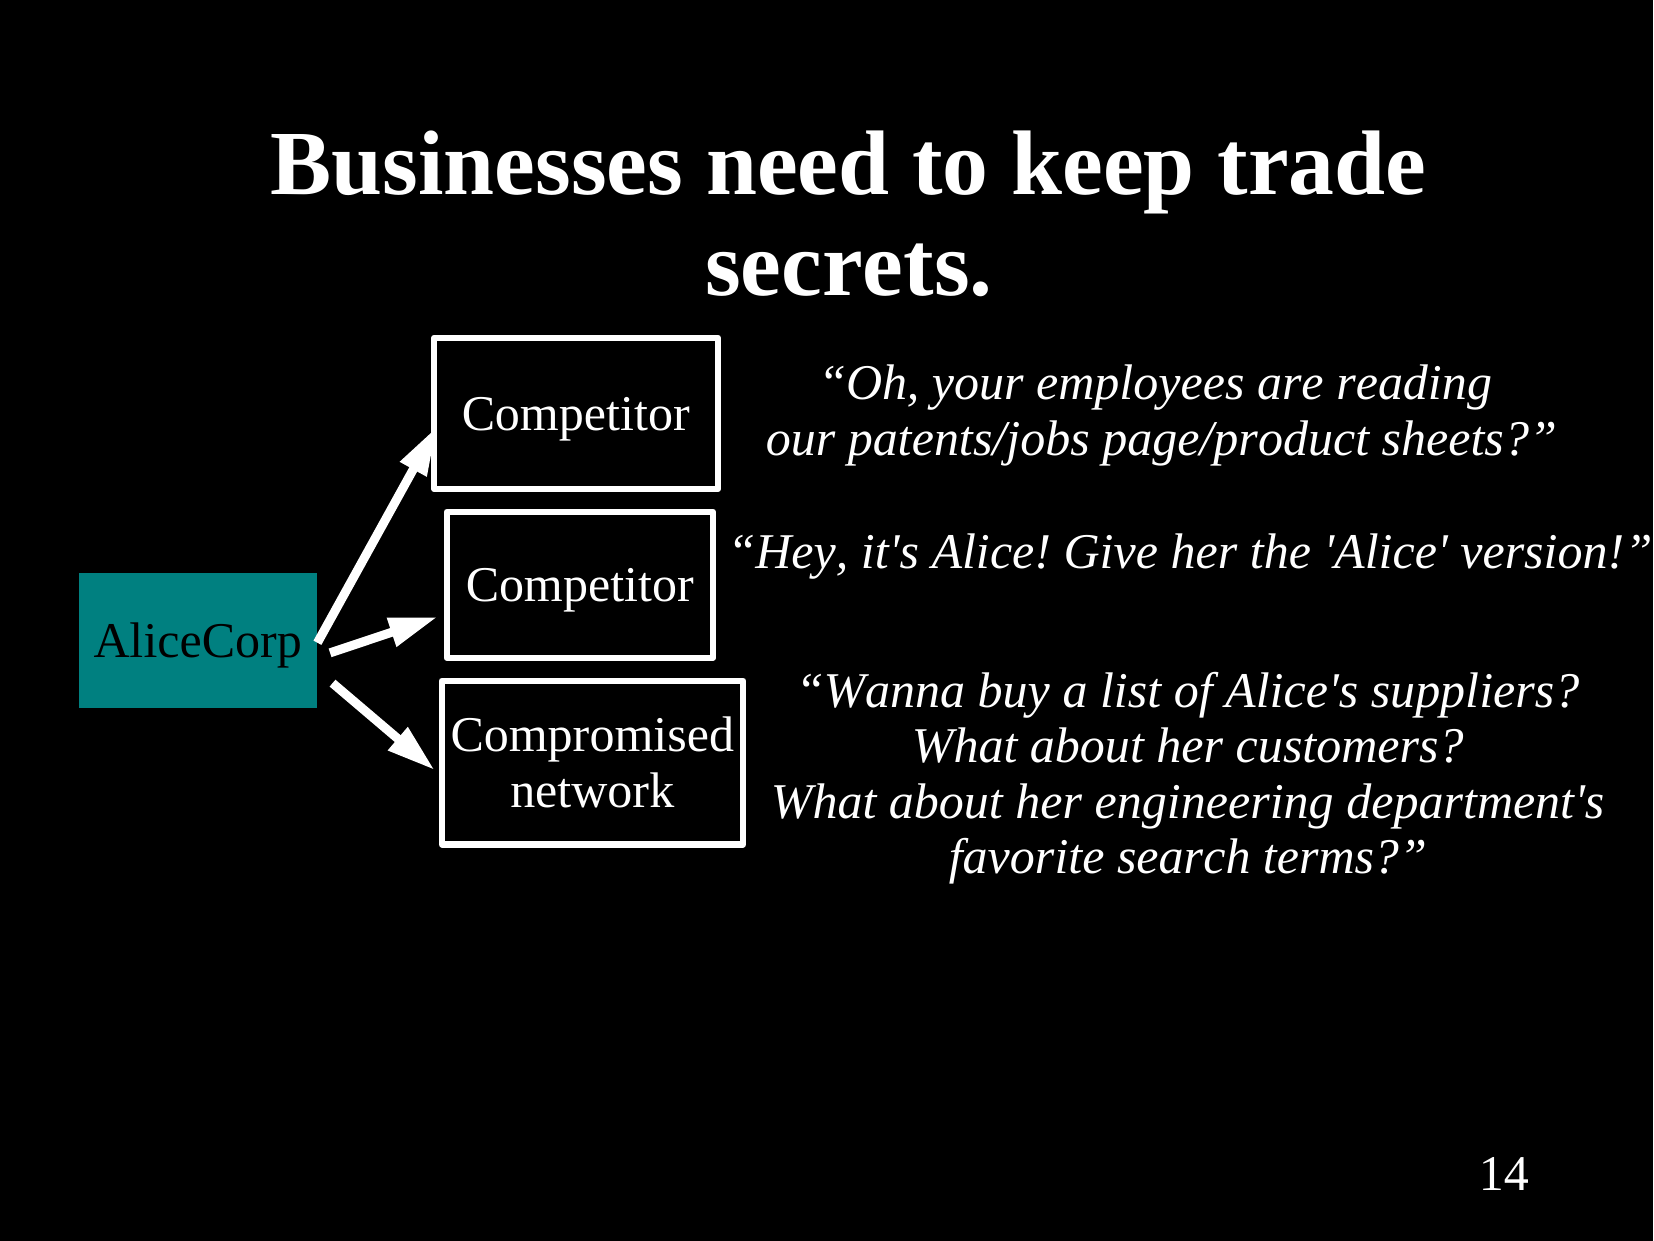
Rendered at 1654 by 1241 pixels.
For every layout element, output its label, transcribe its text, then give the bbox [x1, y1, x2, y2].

text_box AliceCorp [78, 572, 318, 709]
text_box “Wanna buy a list of Alice's suppliers? What about her customers? What about her engineering department's favorite search terms?” [770, 662, 1606, 903]
text_box Compromised network [441, 680, 744, 845]
text_box Competitor [434, 337, 718, 490]
text_box “Hey, it's Alice! Give her the 'Alice' version!” [727, 524, 1653, 585]
text_box Competitor [446, 511, 713, 658]
text_box “Oh, your employees are reading our patents/jobs page/product sheets?” [753, 355, 1560, 482]
title Businesses need to keep trade secrets. [121, 76, 1578, 352]
